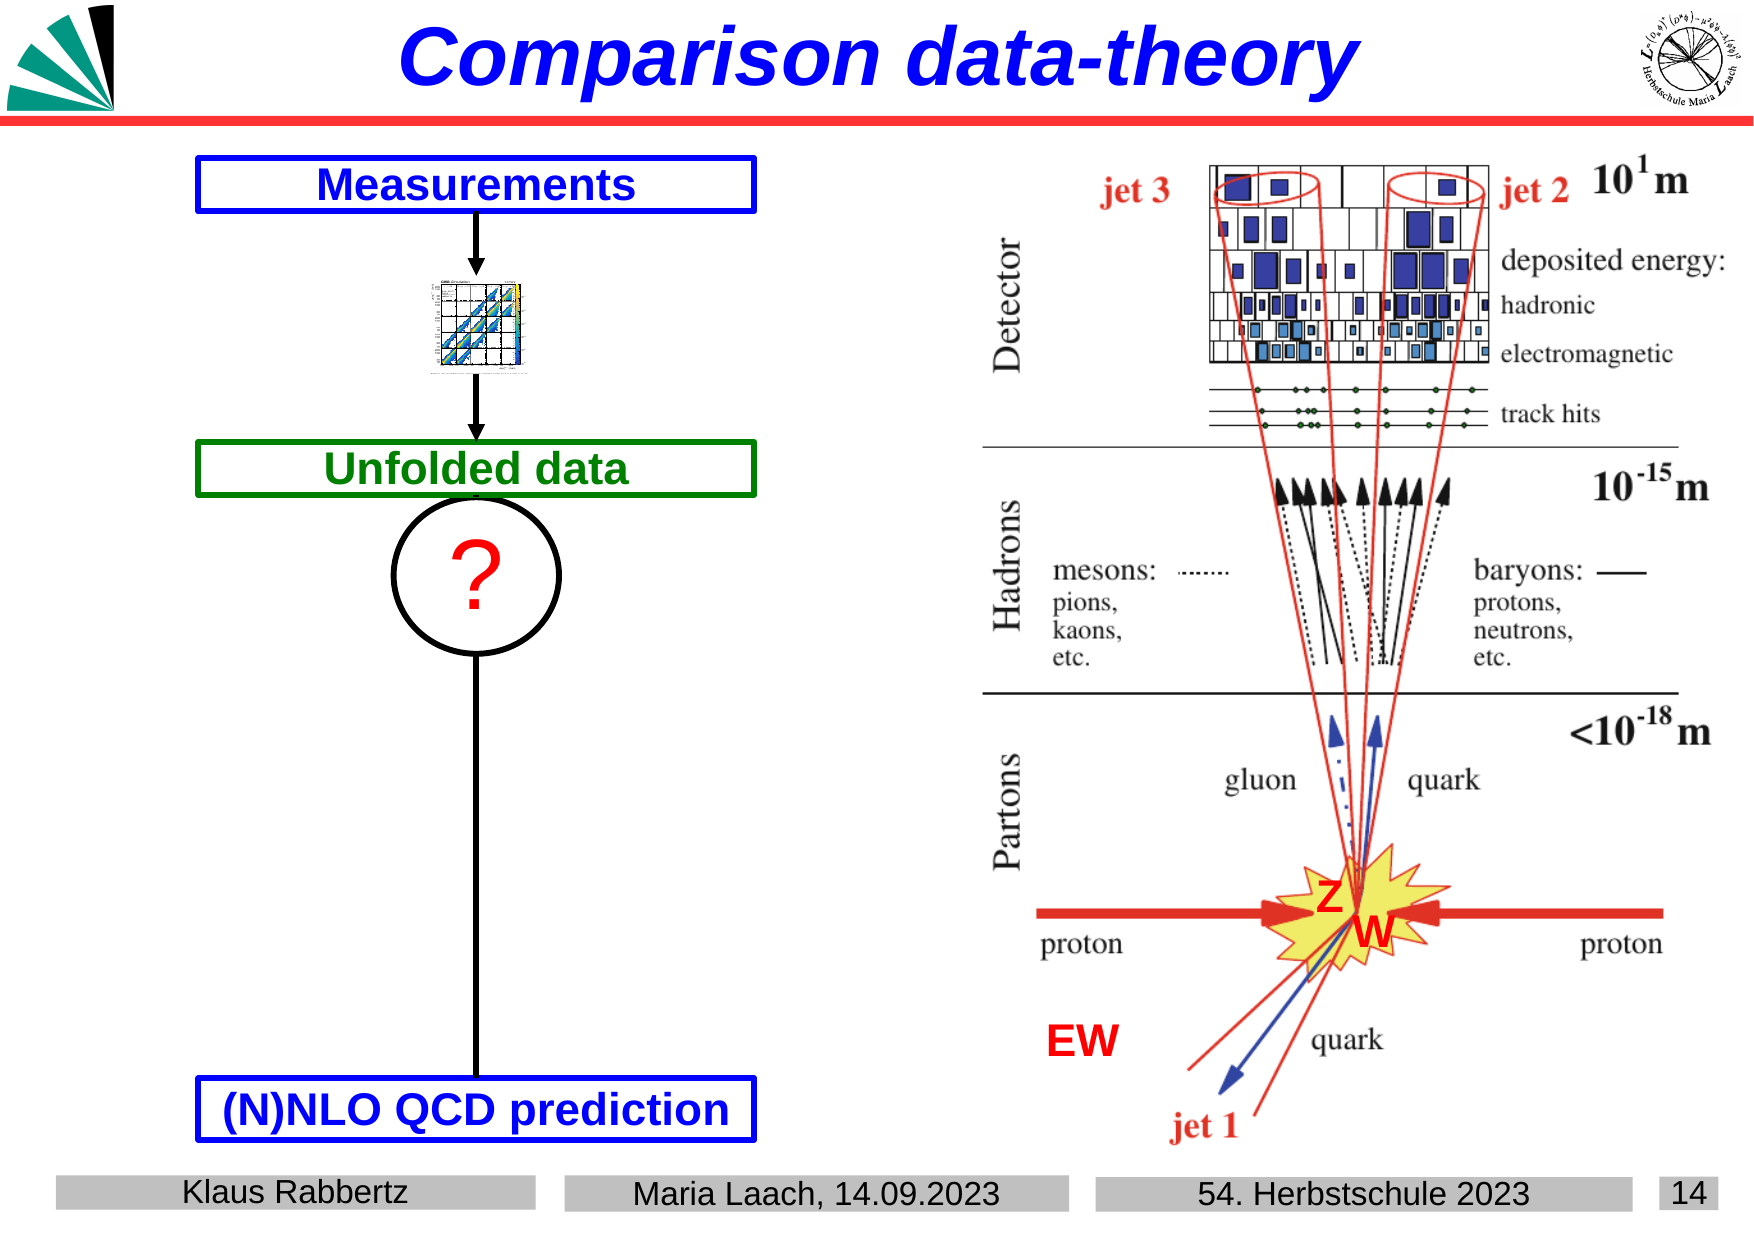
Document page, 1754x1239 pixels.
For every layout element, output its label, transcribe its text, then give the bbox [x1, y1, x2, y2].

text_box ? [393, 497, 560, 654]
picture [7, 5, 114, 112]
title Comparison data-theory [129, 0, 1627, 114]
text_box EW [1033, 1009, 1132, 1073]
text_box Unfolded data [198, 441, 755, 495]
picture [425, 275, 528, 374]
text_box Measurements [198, 158, 755, 212]
text_box Z [1303, 865, 1356, 929]
text_box W [1340, 900, 1408, 964]
picture [970, 146, 1730, 1153]
picture [1641, 11, 1741, 106]
text_box (N)NLO QCD prediction [198, 1078, 755, 1140]
